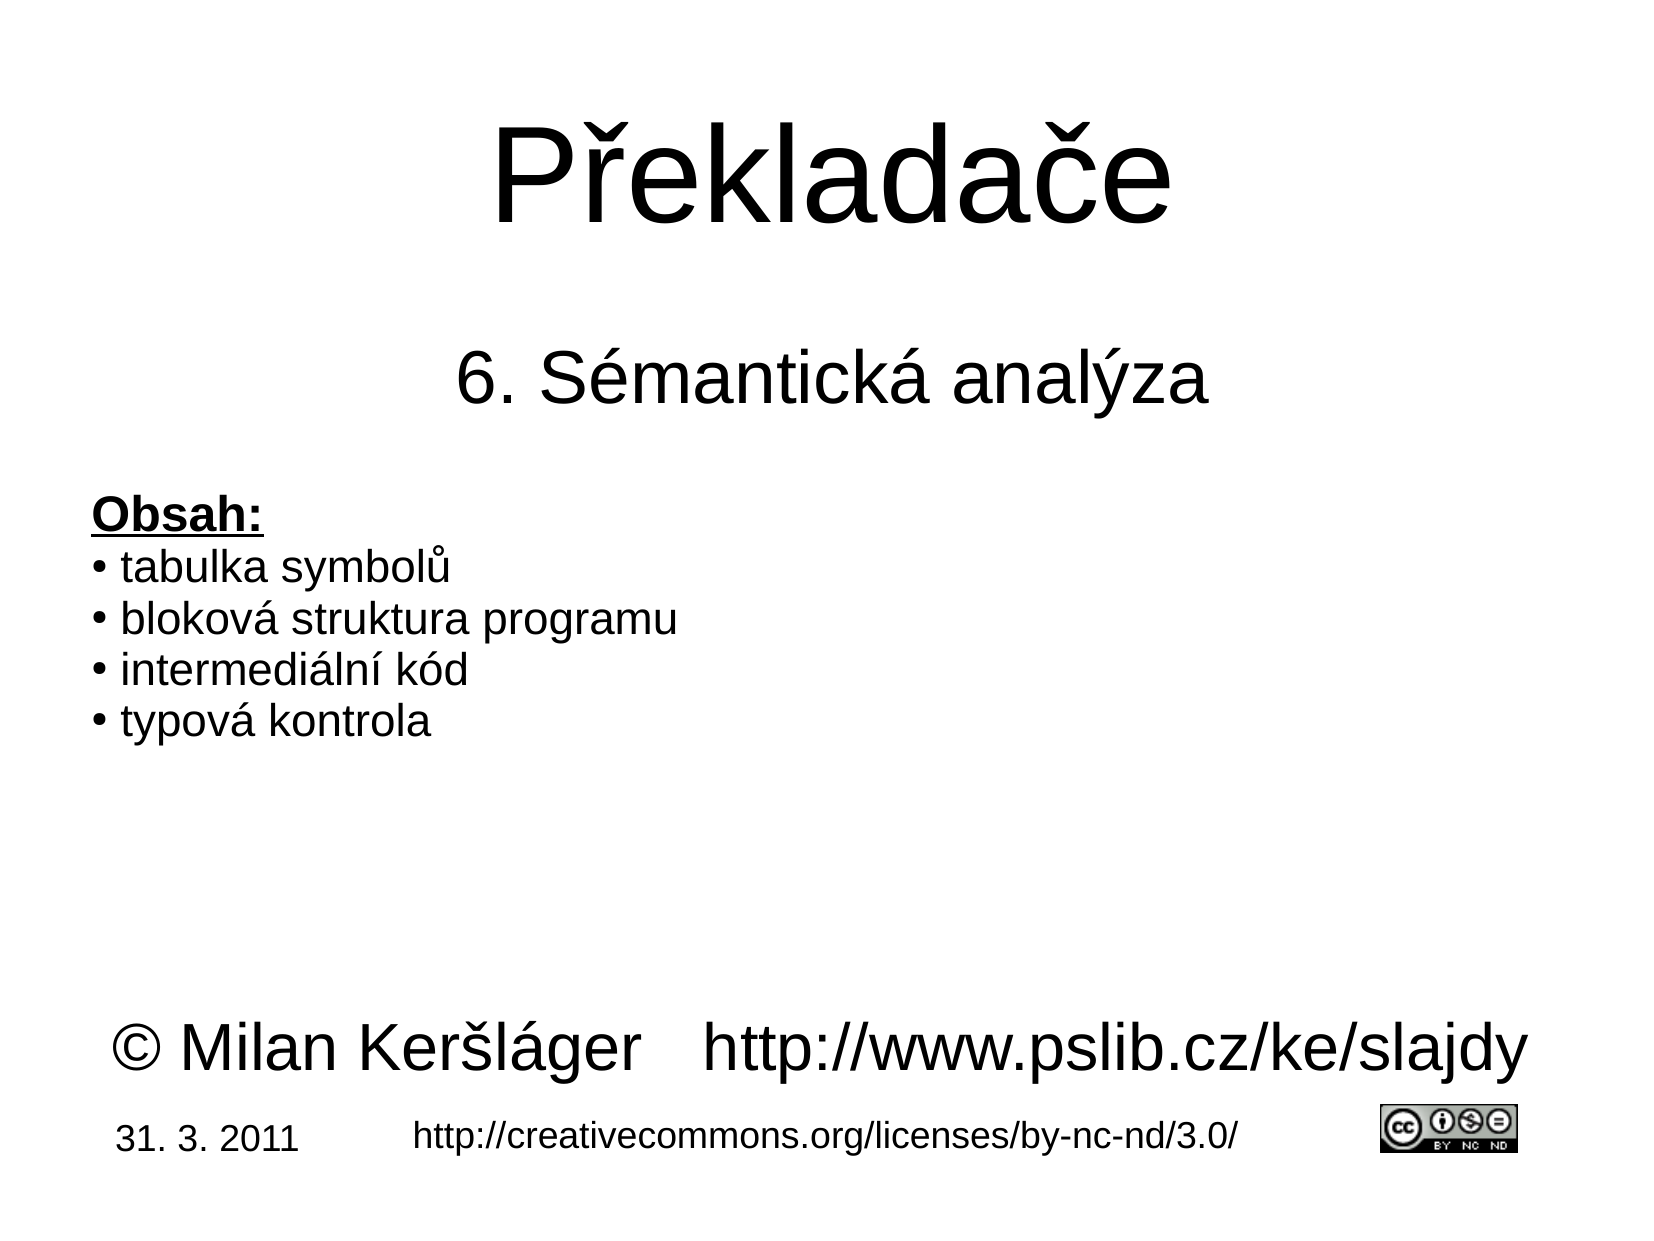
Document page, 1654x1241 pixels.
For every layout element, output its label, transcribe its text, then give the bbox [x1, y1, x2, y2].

list © Milan Keršláger http://www.pslib.cz/ke/slajdy [76, 1009, 1565, 1087]
text_box Obsah: tabulka symbolů bloková struktura programu intermediální kód typová kontrola [76, 478, 1583, 754]
title Překladače 6. Sémantická analýza [88, 56, 1577, 461]
picture [1380, 1104, 1518, 1153]
text_box 31.3.2011 [100, 1110, 337, 1168]
text_box http://creativecommons.org/licenses/by-nc-nd/3.0/ [339, 1107, 1313, 1165]
